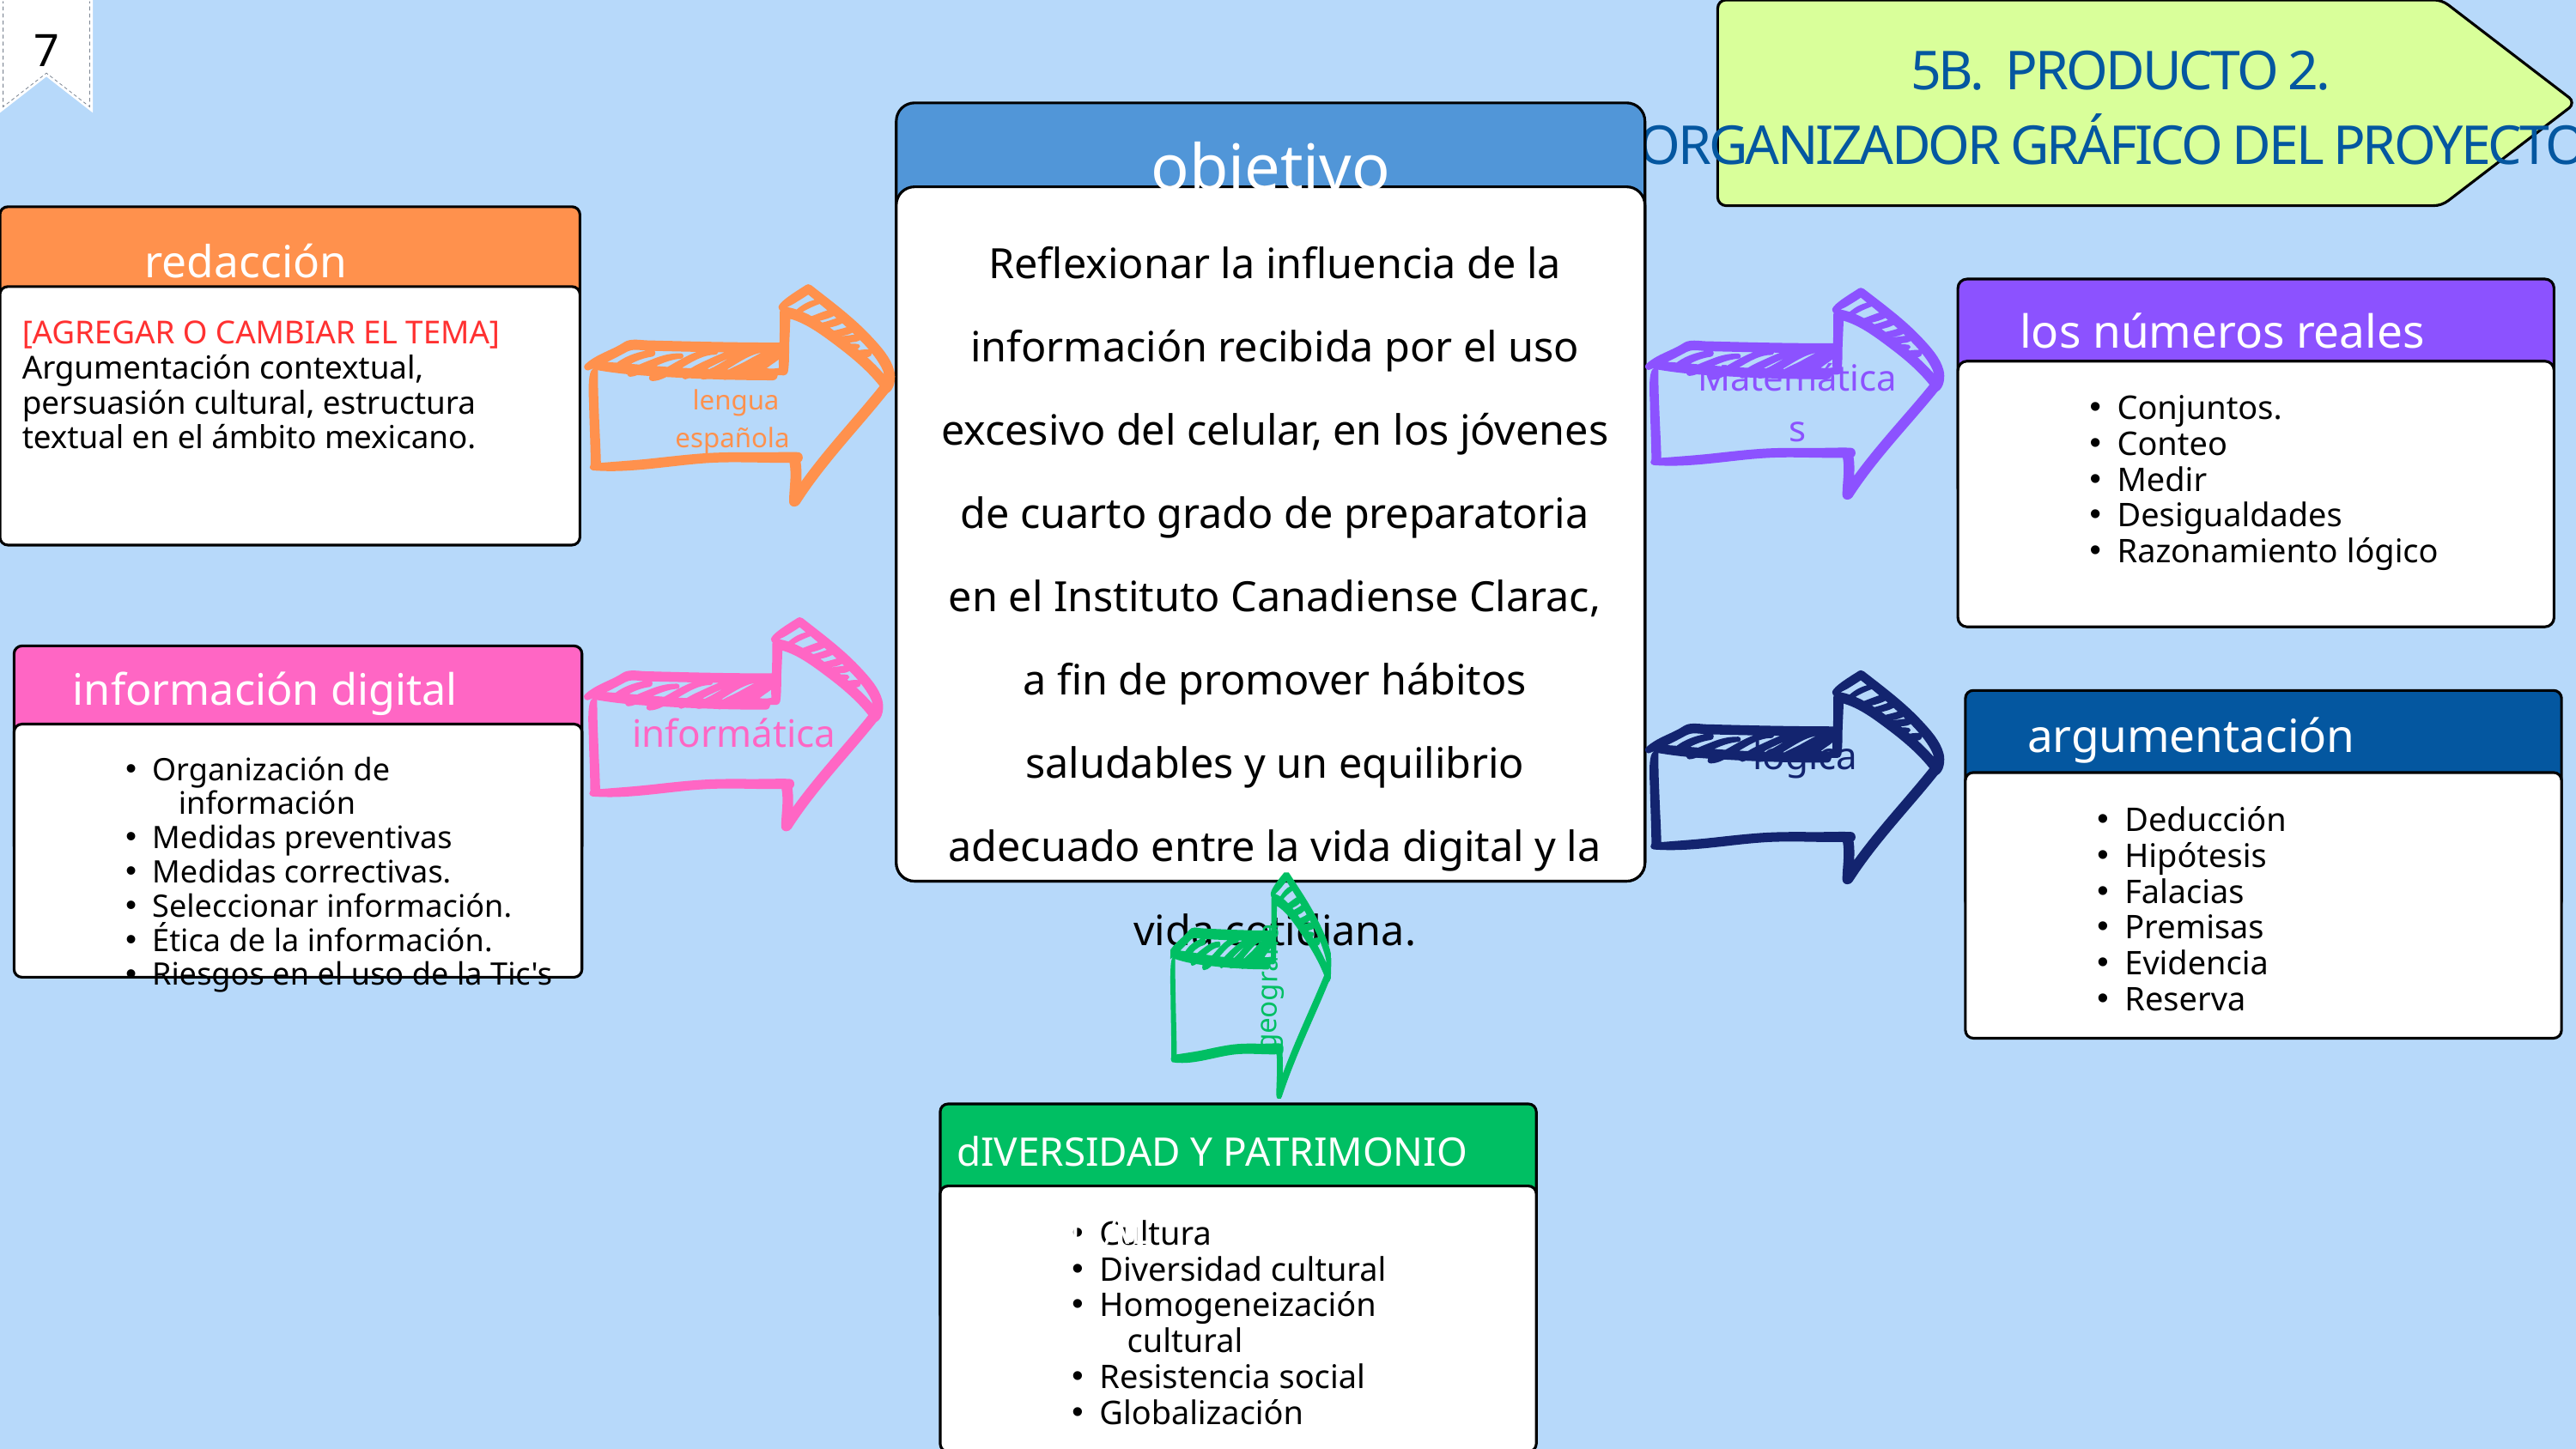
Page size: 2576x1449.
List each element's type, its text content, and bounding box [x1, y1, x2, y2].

text_box información digital [72, 627, 524, 706]
text_box redacción [144, 197, 605, 280]
text_box Matemáticas [1692, 348, 1903, 397]
text_box Cultura Diversidad cultural Homogeneización cultural Resistencia social Globalización [1016, 1216, 1425, 1431]
text_box Conjuntos. Conteo Medir Desigualdades Razonamiento lógico [2033, 390, 2443, 571]
text_box dIVERSIDAD Y PATRIMONIO CULTURAL [957, 1094, 1545, 1166]
text_box informática [629, 701, 840, 754]
text_box argumentación [2026, 670, 2500, 754]
text_box [AGREGAR O CAMBIAR EL TEMA] Argumentación contextual, persuasión cultural, estructura textual en el ámbito mexicano. [21, 315, 545, 484]
text_box lengua española [630, 378, 841, 453]
text_box 7 [5, 12, 88, 71]
text_box Organización de información Medidas preventivas Medidas correctivas. Seleccionar información. Ética de la información. Riesgos en el uso de la Tic's [72, 752, 564, 991]
text_box los números reales [2020, 266, 2493, 343]
text_box objetivo [960, 76, 1581, 180]
text_box [0, 0, 2576, 1449]
text_box 5B. PRODUCTO 2. ORGANIZADOR GRÁFICO DEL PROYECTO [1624, 25, 2576, 173]
text_box Deducción Hipótesis Falacias Premisas Evidencia Reserva [2041, 802, 2451, 1012]
text_box lógica [1699, 724, 1911, 776]
text_box geografía [1241, 907, 1282, 1067]
text_box Reflexionar la influencia de la información recibida por el uso excesivo del celular, en los jóvenes de cuarto grado de preparatoria en el Instituto Canadiense Clarac, a fin de promover hábitos saludables y un equilibrio adecuado entre la vida digital y la vida cotidiana. [933, 203, 1618, 846]
